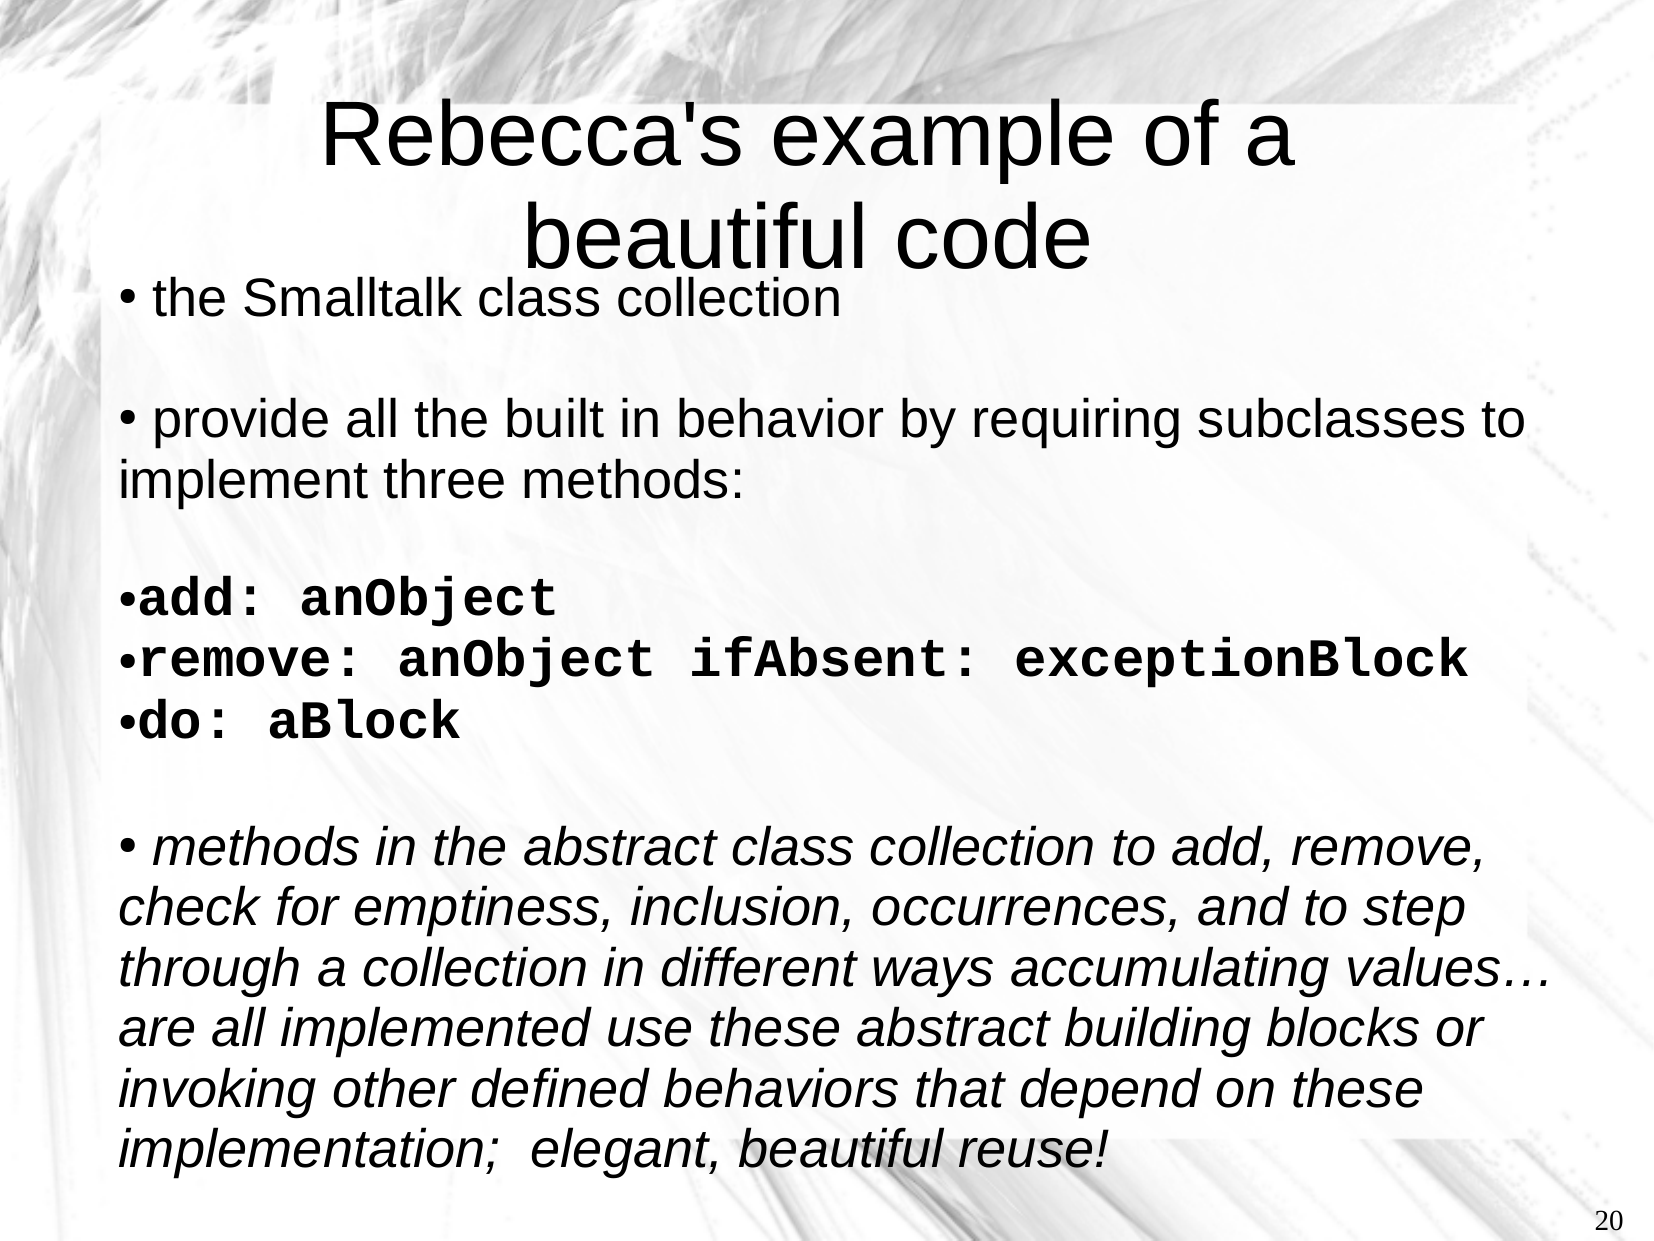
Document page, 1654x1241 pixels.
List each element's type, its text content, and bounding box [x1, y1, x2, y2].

subtitle the Smalltalk class collection provide all the built in behavior by requiring subclasses to implement three methods: add: anObject remove: anObject ifAbsent: exceptionBlock do: aBlock methods in the abstract class collection to add, remove, check for emptiness, inclusion, occurrences, and to step through a collection in different ways accumulating values…are all implemented use these abstract building blocks or invoking other defined behaviors that depend on these implementation; elegant, beautiful reuse! [118, 267, 1571, 1179]
title Rebecca's example of a beautiful code [112, 82, 1530, 288]
picture [0, 0, 1654, 1241]
